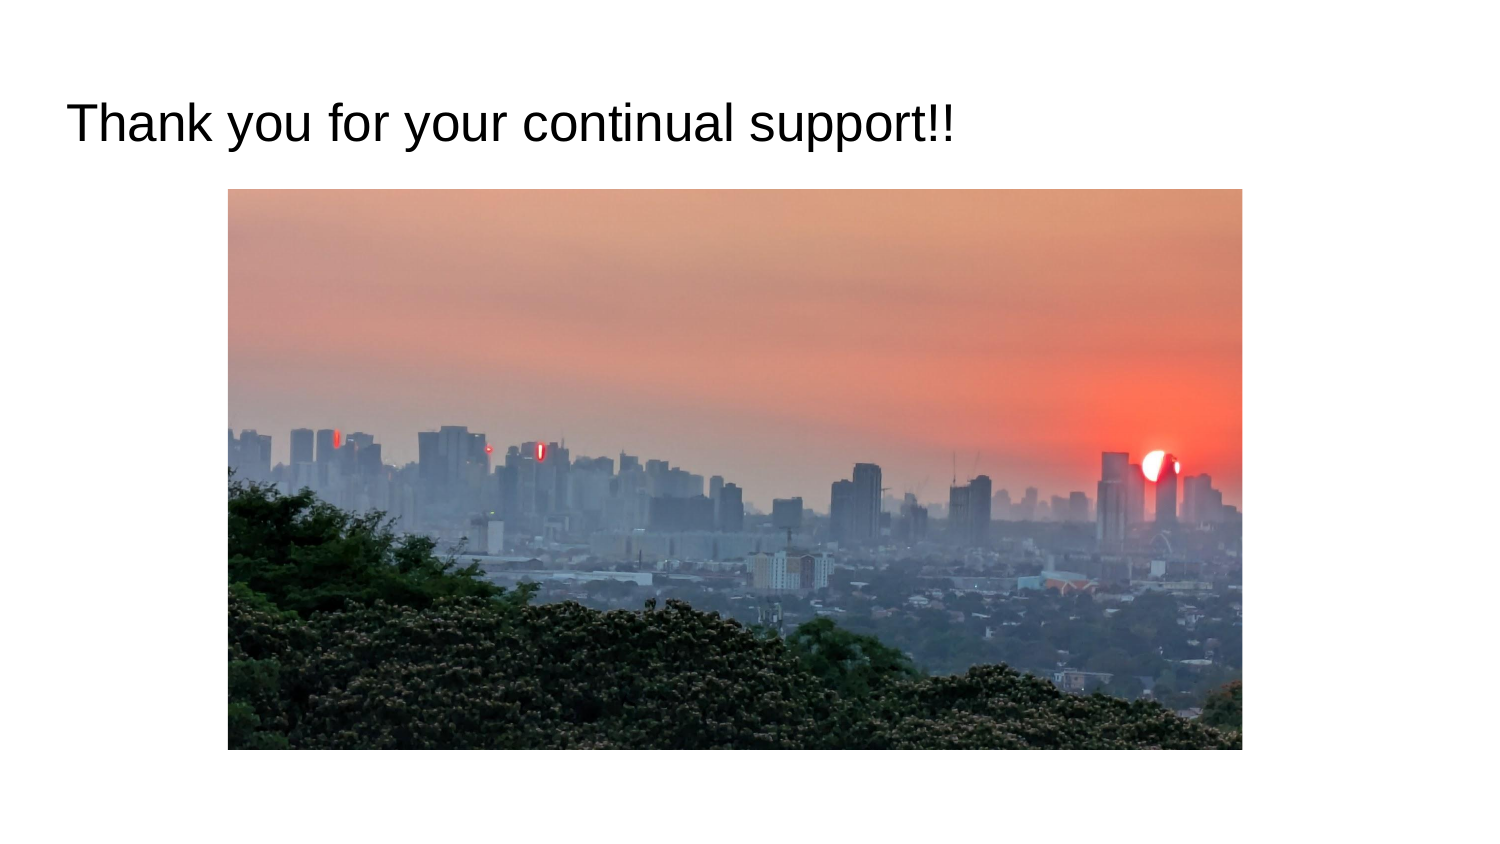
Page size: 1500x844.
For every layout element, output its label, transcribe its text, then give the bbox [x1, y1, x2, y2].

picture [227, 189, 1243, 750]
title Thank you for your continual support!! [51, 72, 1449, 167]
